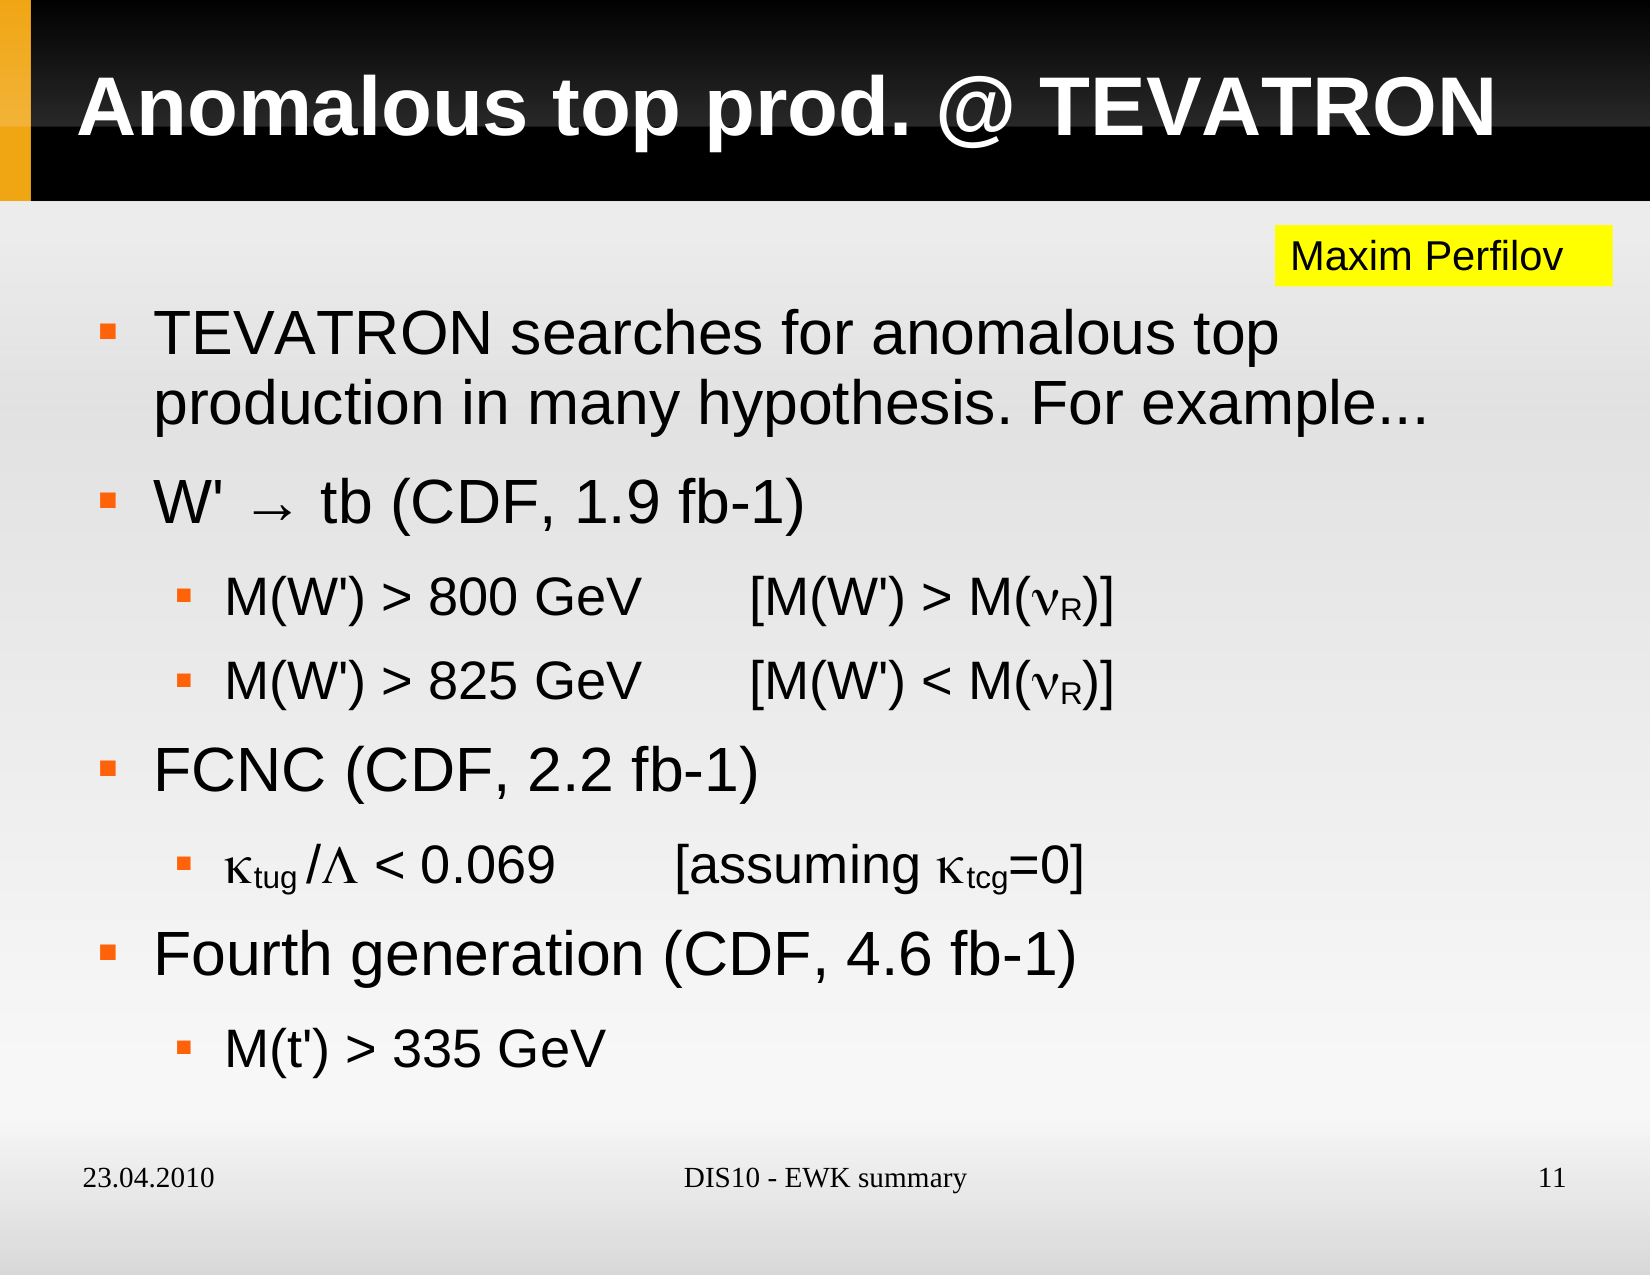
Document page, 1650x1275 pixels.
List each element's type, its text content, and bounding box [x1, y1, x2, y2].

title Anomalous top prod. @ TEVATRON [76, 7, 1562, 206]
picture [0, 0, 1650, 1275]
list TEVATRON searches for anomalous top production in many hypothesis. For example... W' → tb (CDF, 1.9 fb-1) M(W') > 800 GeV [M(W') > M(nR)] M(W') > 825 GeV [M(W') < M(nR)] FCNC (CDF, 2.2 fb-1) ktug /L < 0.069 [assuming ktcg=0] Fourth generation (CDF, 4.6 fb-1) M(t') > 335 GeV [82, 298, 1568, 1150]
text_box Maxim Perfilov [1275, 225, 1613, 287]
